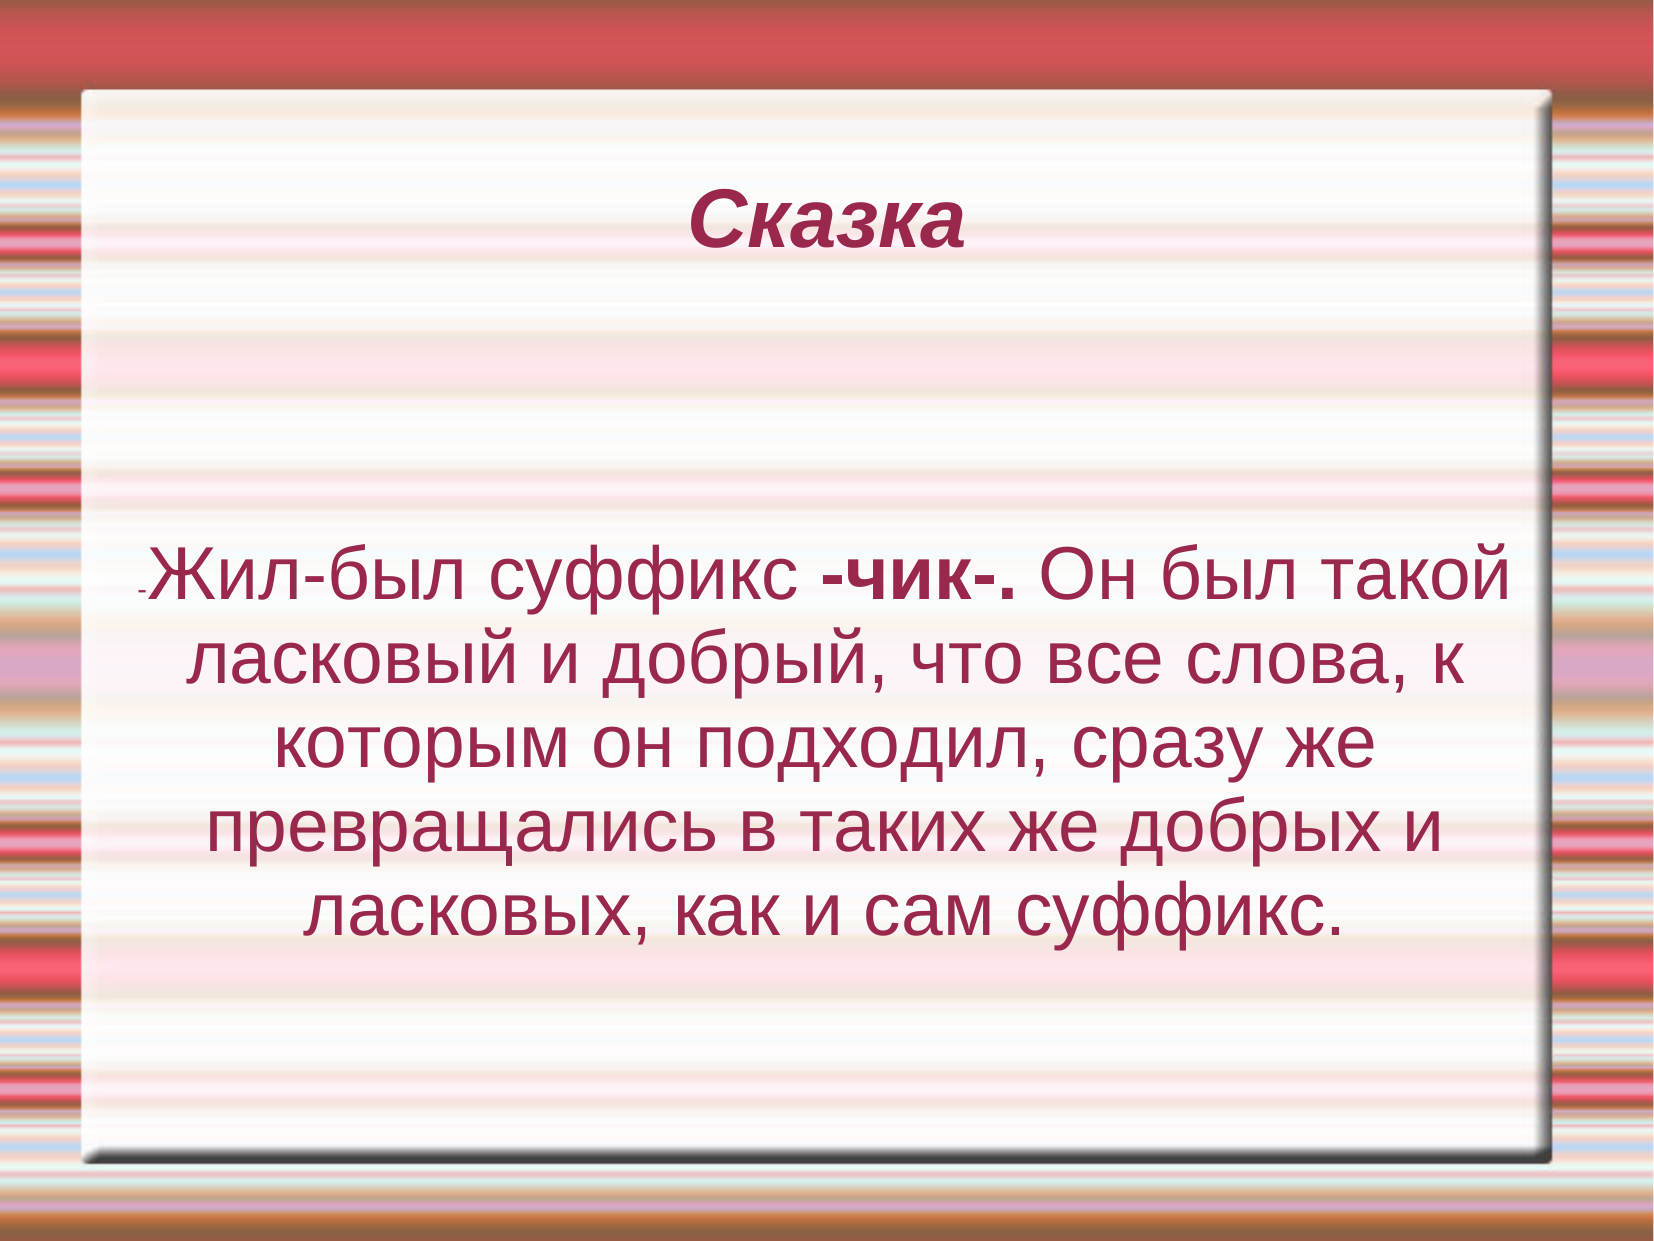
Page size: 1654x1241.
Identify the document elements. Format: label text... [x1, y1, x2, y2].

subtitle -Жил-был суффикс -чик-. Он был такой ласковый и добрый, что все слова, к которым он подходил, сразу же превращались в таких же добрых и ласковых, как и сам суффикс. [134, 358, 1516, 1125]
picture [0, 0, 1654, 1241]
title Сказка [121, 122, 1534, 315]
